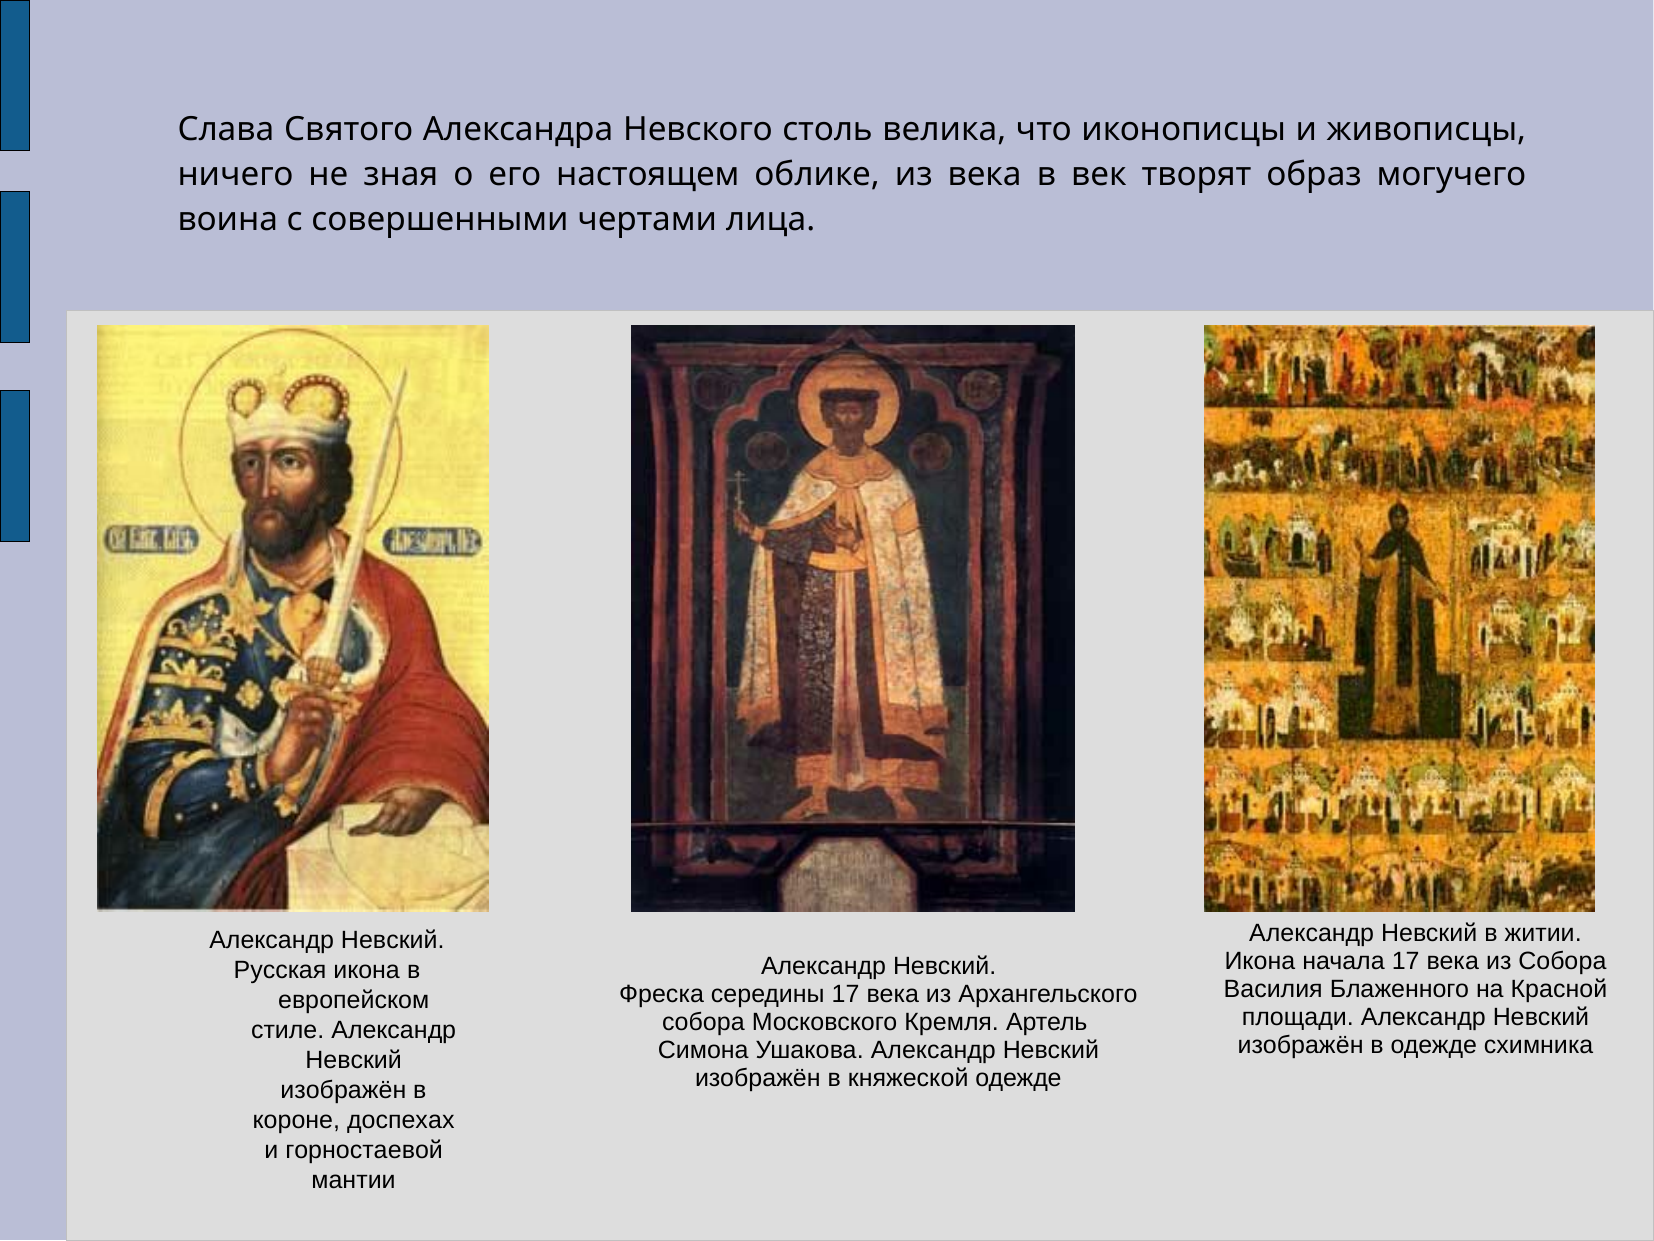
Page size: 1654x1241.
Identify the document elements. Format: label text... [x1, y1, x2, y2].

list Александр Невский. Русская икона в европейском стиле. Александр Невский изображён в короне, доспехах и горностаевой мантии [87, 916, 479, 1066]
picture [1204, 325, 1595, 911]
picture [97, 325, 489, 912]
text_box Александр Невский. Фреска середины 17 века из Архангельского собора Московского Кремля. Артель Симона Ушакова. Александр Невский изображён в княжеской одежде [585, 944, 1172, 1205]
text_box Александр Невский в житии. Икона начала 17 века из Собора Василия Блаженного на Красной площади. Александр Невский изображён в одежде схимника [1204, 911, 1628, 1208]
text_box Слава Святого Александра Невского столь велика, что иконописцы и живописцы, ничего не зная о его настоящем облике, из века в век творят образ могучего воина с совершенными чертами лица. [162, 97, 1563, 249]
picture [631, 325, 1075, 912]
